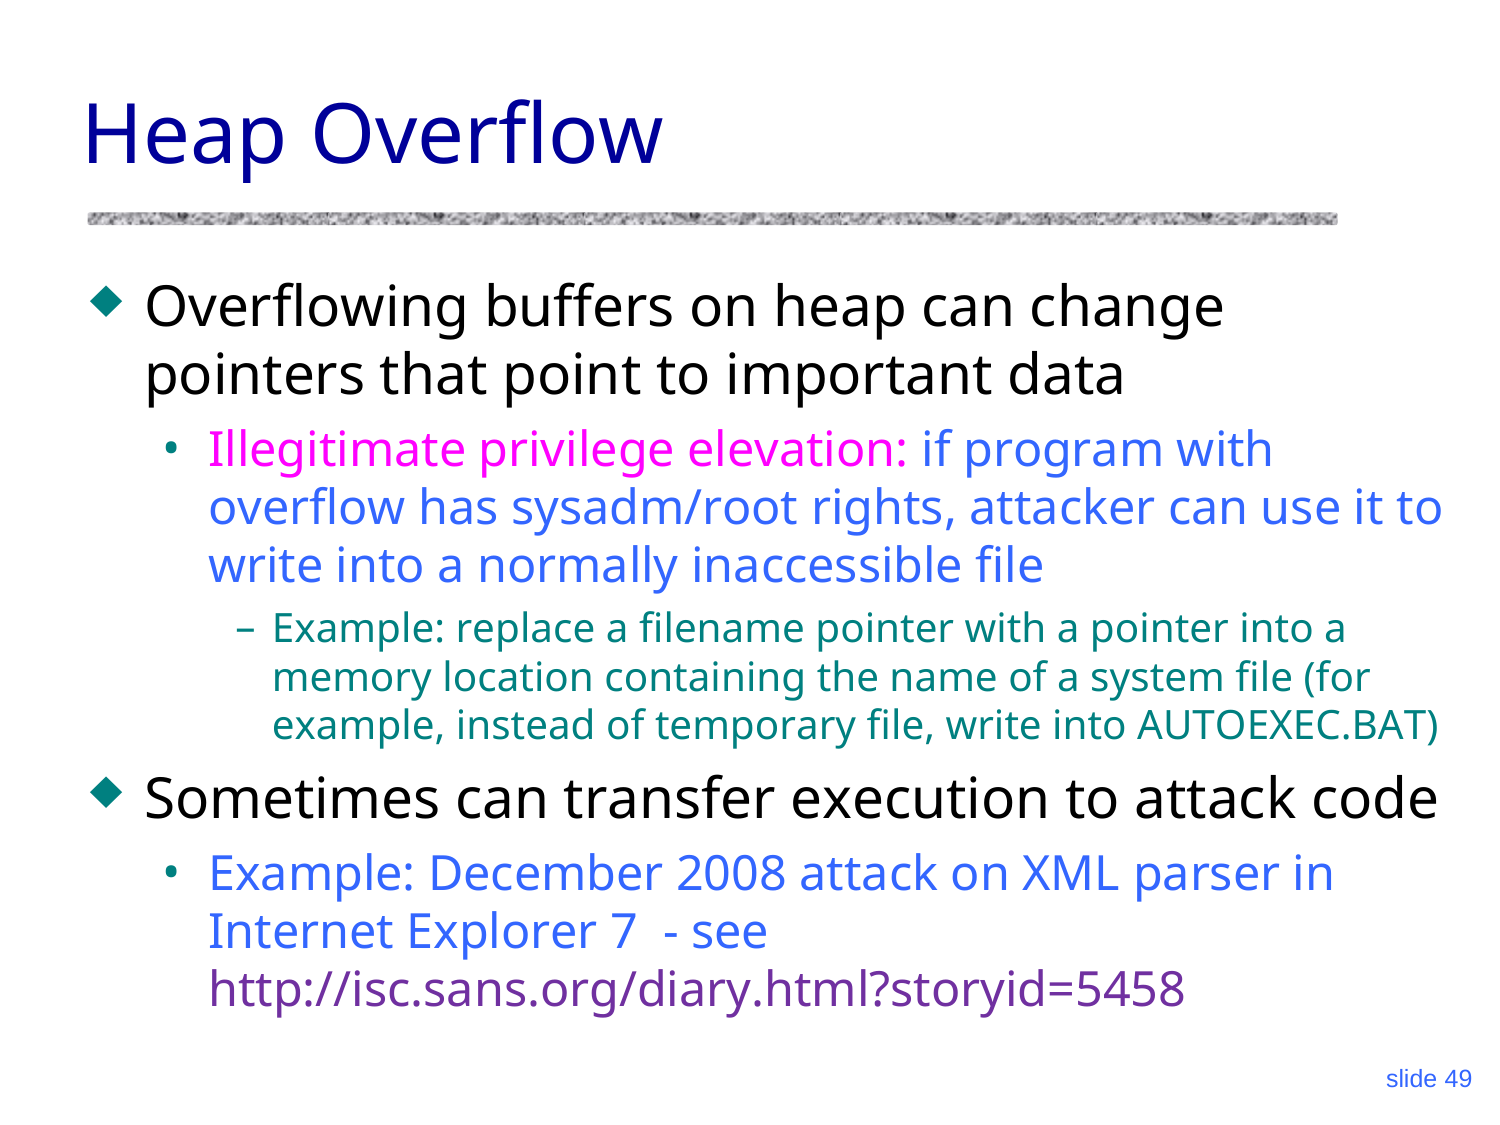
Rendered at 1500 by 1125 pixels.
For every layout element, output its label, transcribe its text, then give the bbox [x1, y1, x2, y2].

picture [87, 212, 1338, 226]
text_box slide <number> [1174, 1025, 1488, 1101]
title Heap Overflow [66, 37, 1463, 188]
list Overflowing buffers on heap can change pointers that point to important data Illegitimate privilege elevation: if program with overflow has sysadm/root rights, attacker can use it to write into a normally inaccessible file Example: replace a filename pointer with a pointer into a memory location containing the name of a system file (for example, instead of temporary file, write into AUTOEXEC.BAT) Sometimes can transfer execution to attack code Example: December 2008 attack on XML parser in Internet Explorer 7 - see http://isc.sans.org/diary.html?storyid=5458 [74, 262, 1463, 1063]
